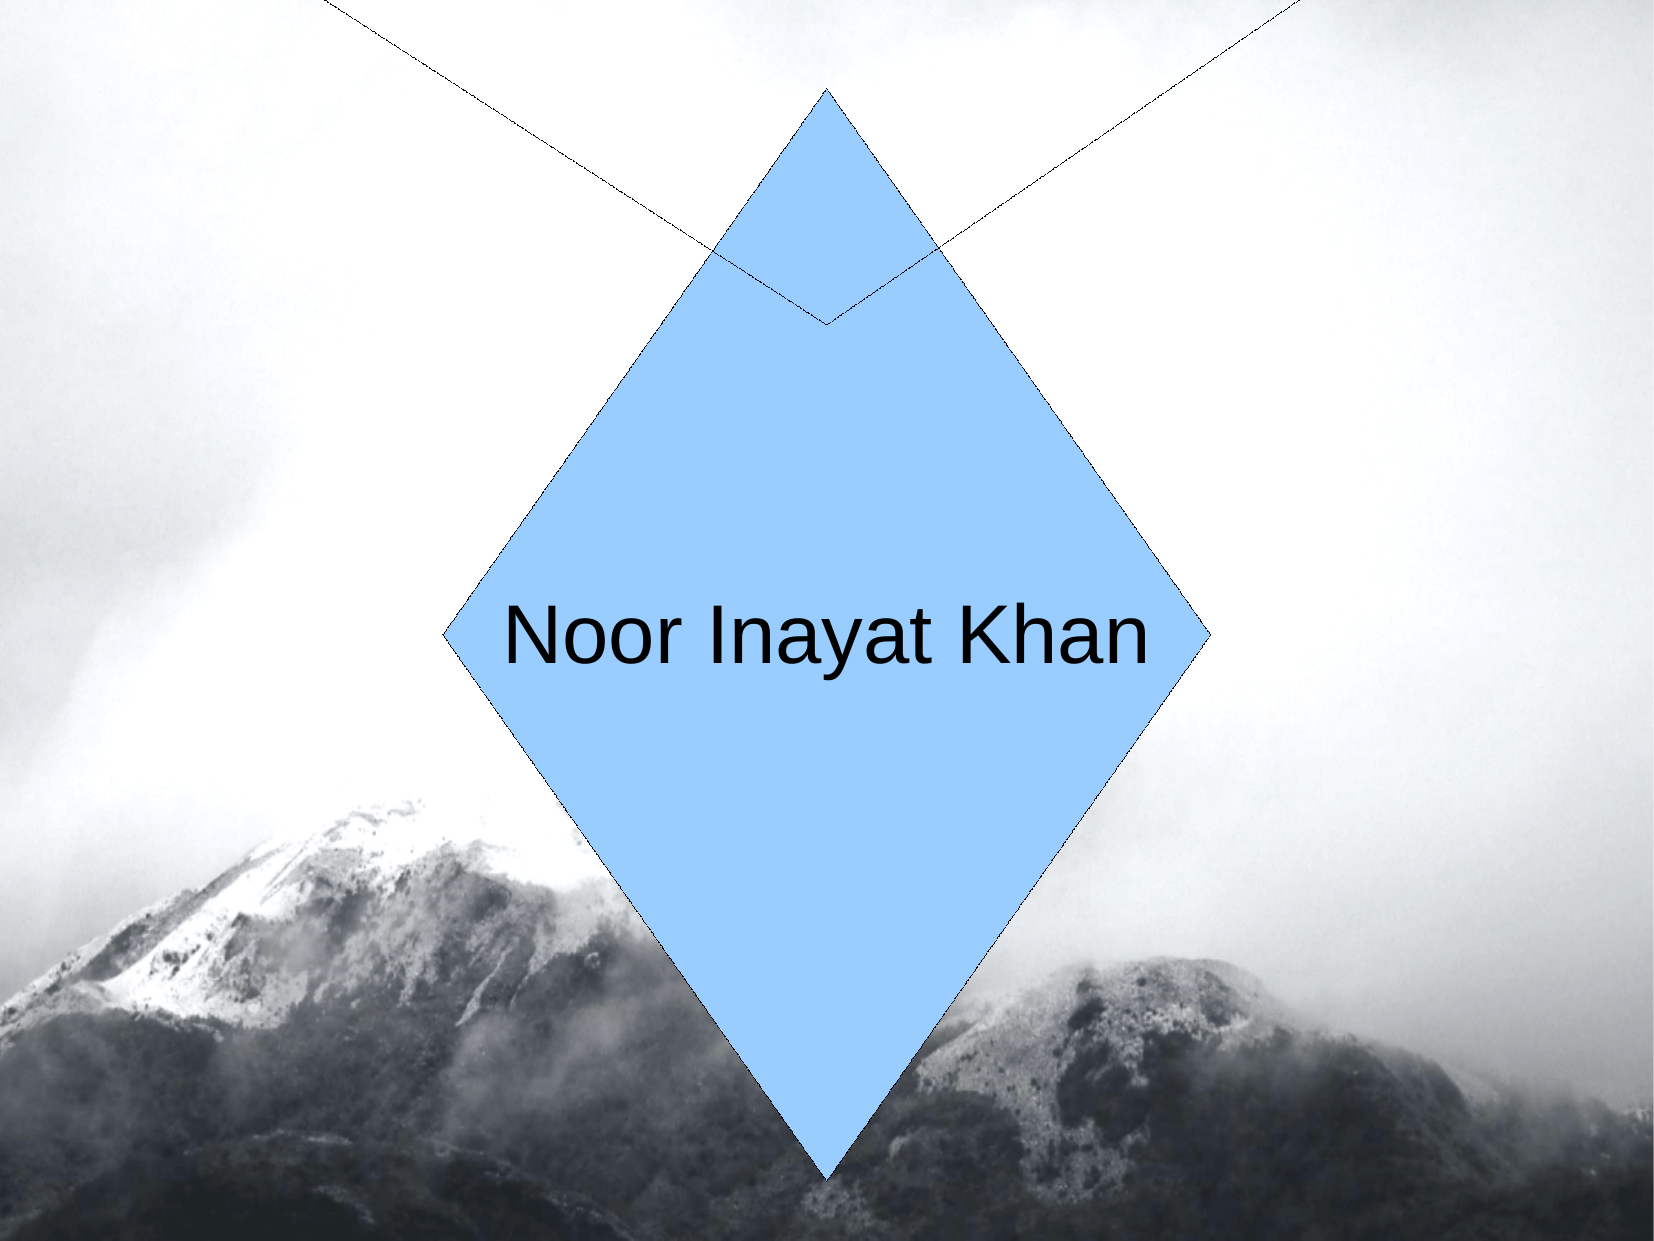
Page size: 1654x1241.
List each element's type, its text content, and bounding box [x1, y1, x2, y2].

picture [0, 0, 1654, 1241]
text_box Noor Inayat Khan [442, 88, 1211, 1182]
